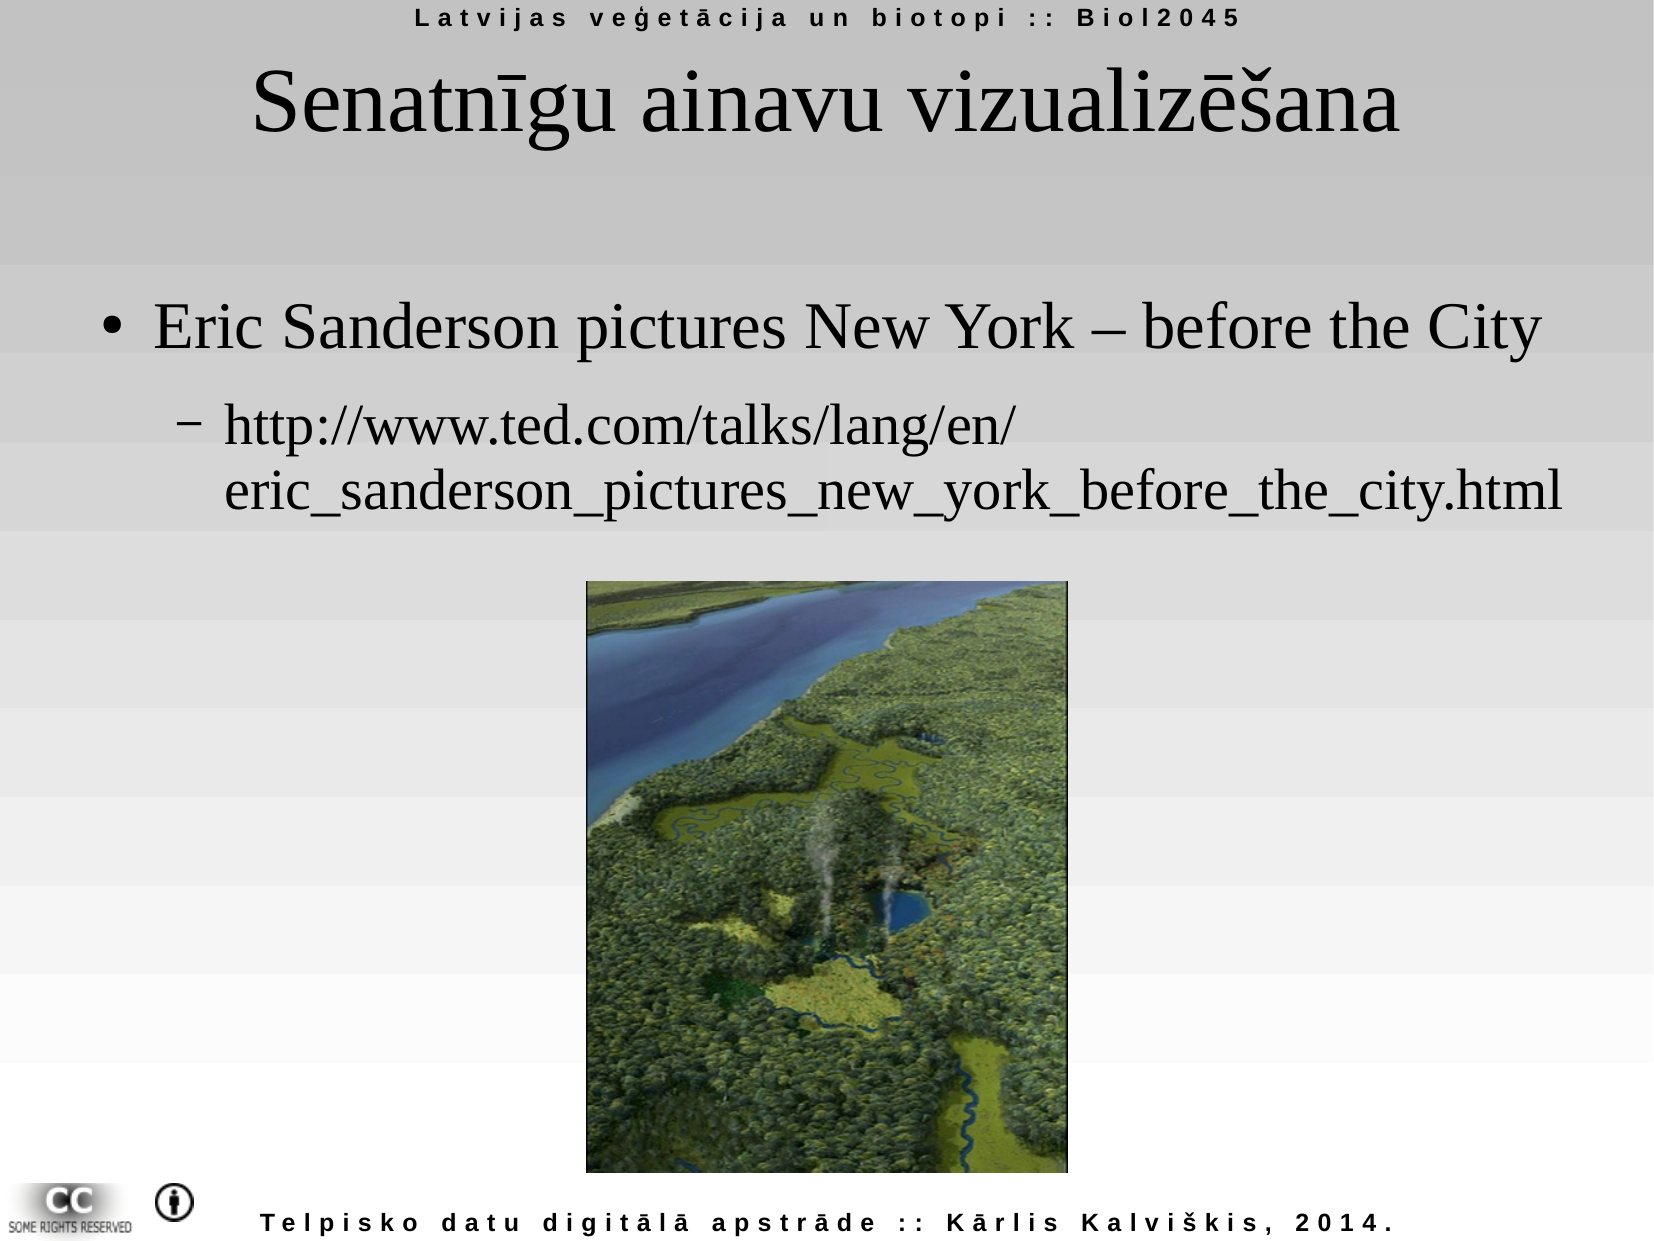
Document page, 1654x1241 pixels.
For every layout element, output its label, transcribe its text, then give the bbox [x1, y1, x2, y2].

picture [0, 0, 1654, 1241]
list Eric Sanderson pictures New York – before the City http://www.ted.com/talks/lang/en/ eric_sanderson_pictures_new_york_before_the_city.html [82, 289, 1571, 1113]
title Senatnīgu ainavu vizualizēšana [29, 49, 1625, 296]
